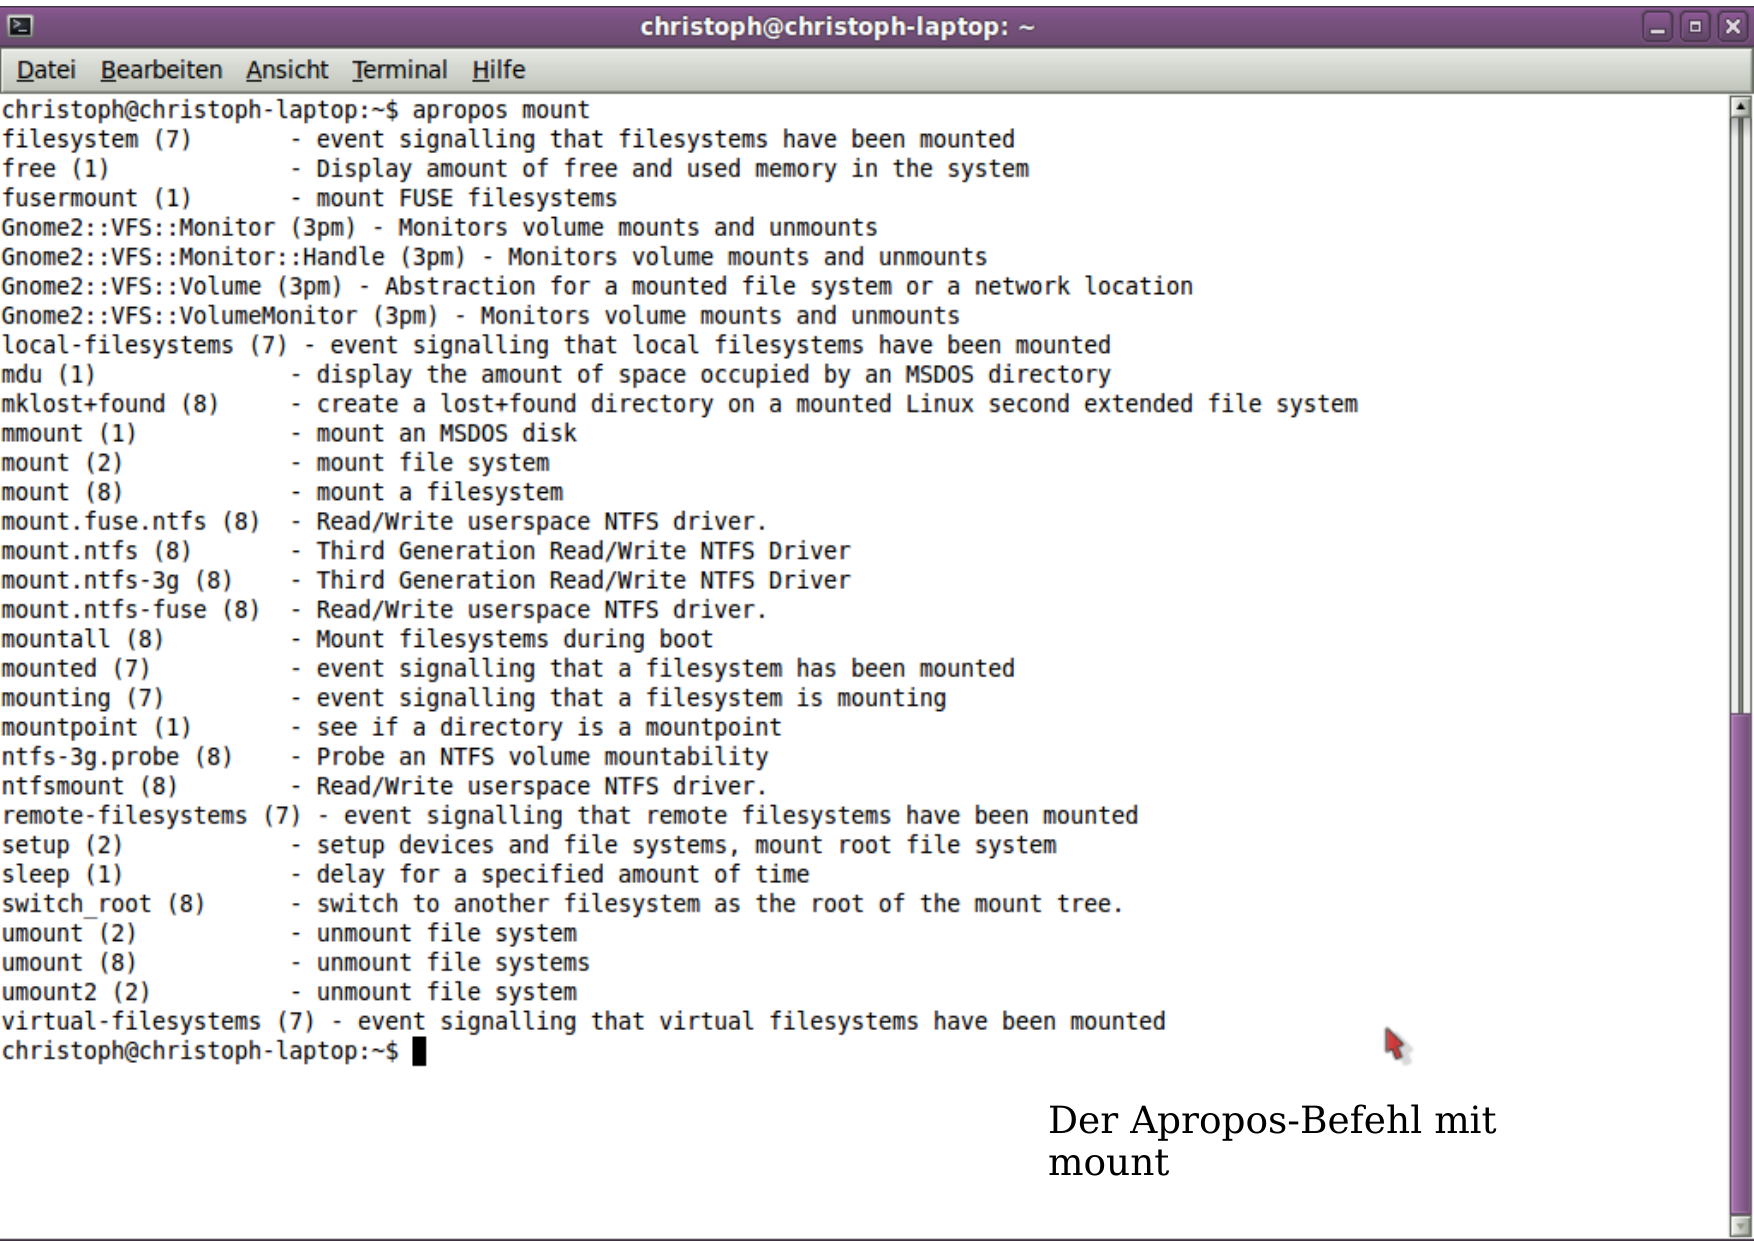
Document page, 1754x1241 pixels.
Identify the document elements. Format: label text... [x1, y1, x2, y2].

text_box Der Apropos-Befehl mit mount [1033, 1092, 1536, 1194]
picture [0, 6, 1754, 1241]
